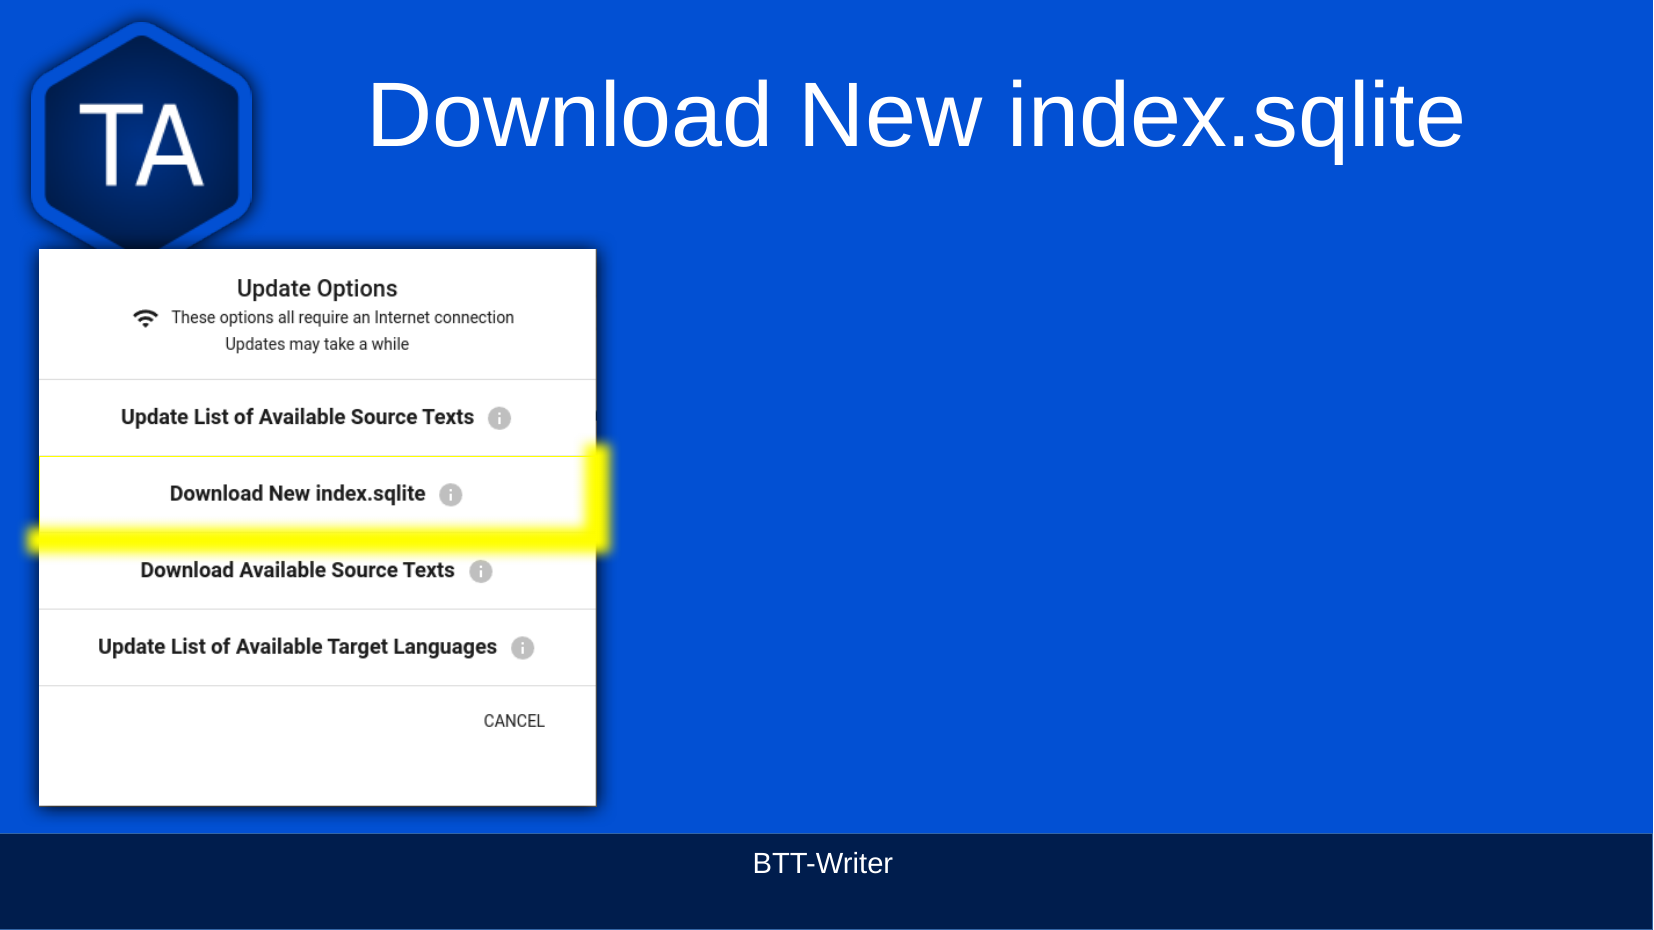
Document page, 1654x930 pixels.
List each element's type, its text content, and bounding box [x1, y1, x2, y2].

title Download New index.sqlite [263, 37, 1571, 193]
picture [31, 22, 597, 456]
picture [40, 457, 577, 520]
picture [39, 561, 597, 807]
